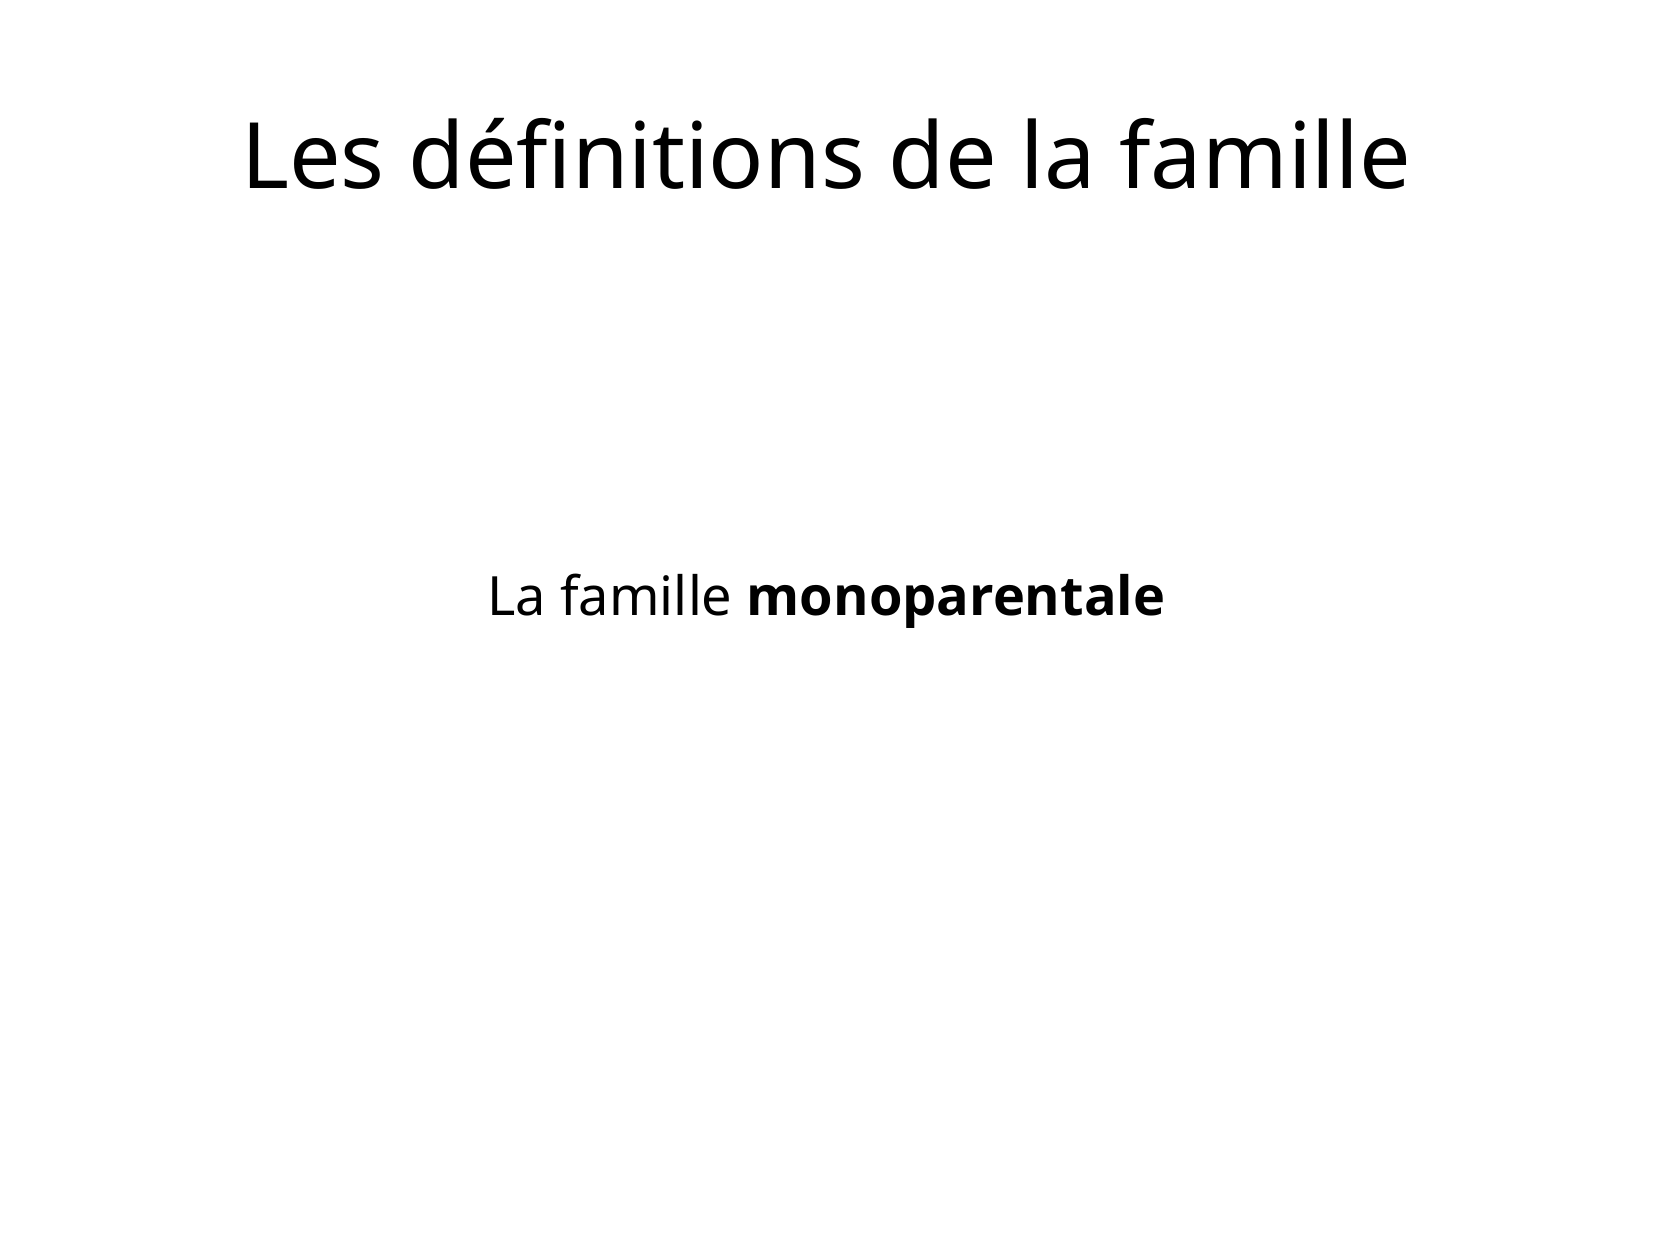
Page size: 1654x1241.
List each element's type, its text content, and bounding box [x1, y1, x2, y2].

text_box La famille monoparentale [472, 555, 1143, 633]
title Les définitions de la famille [82, 49, 1571, 257]
